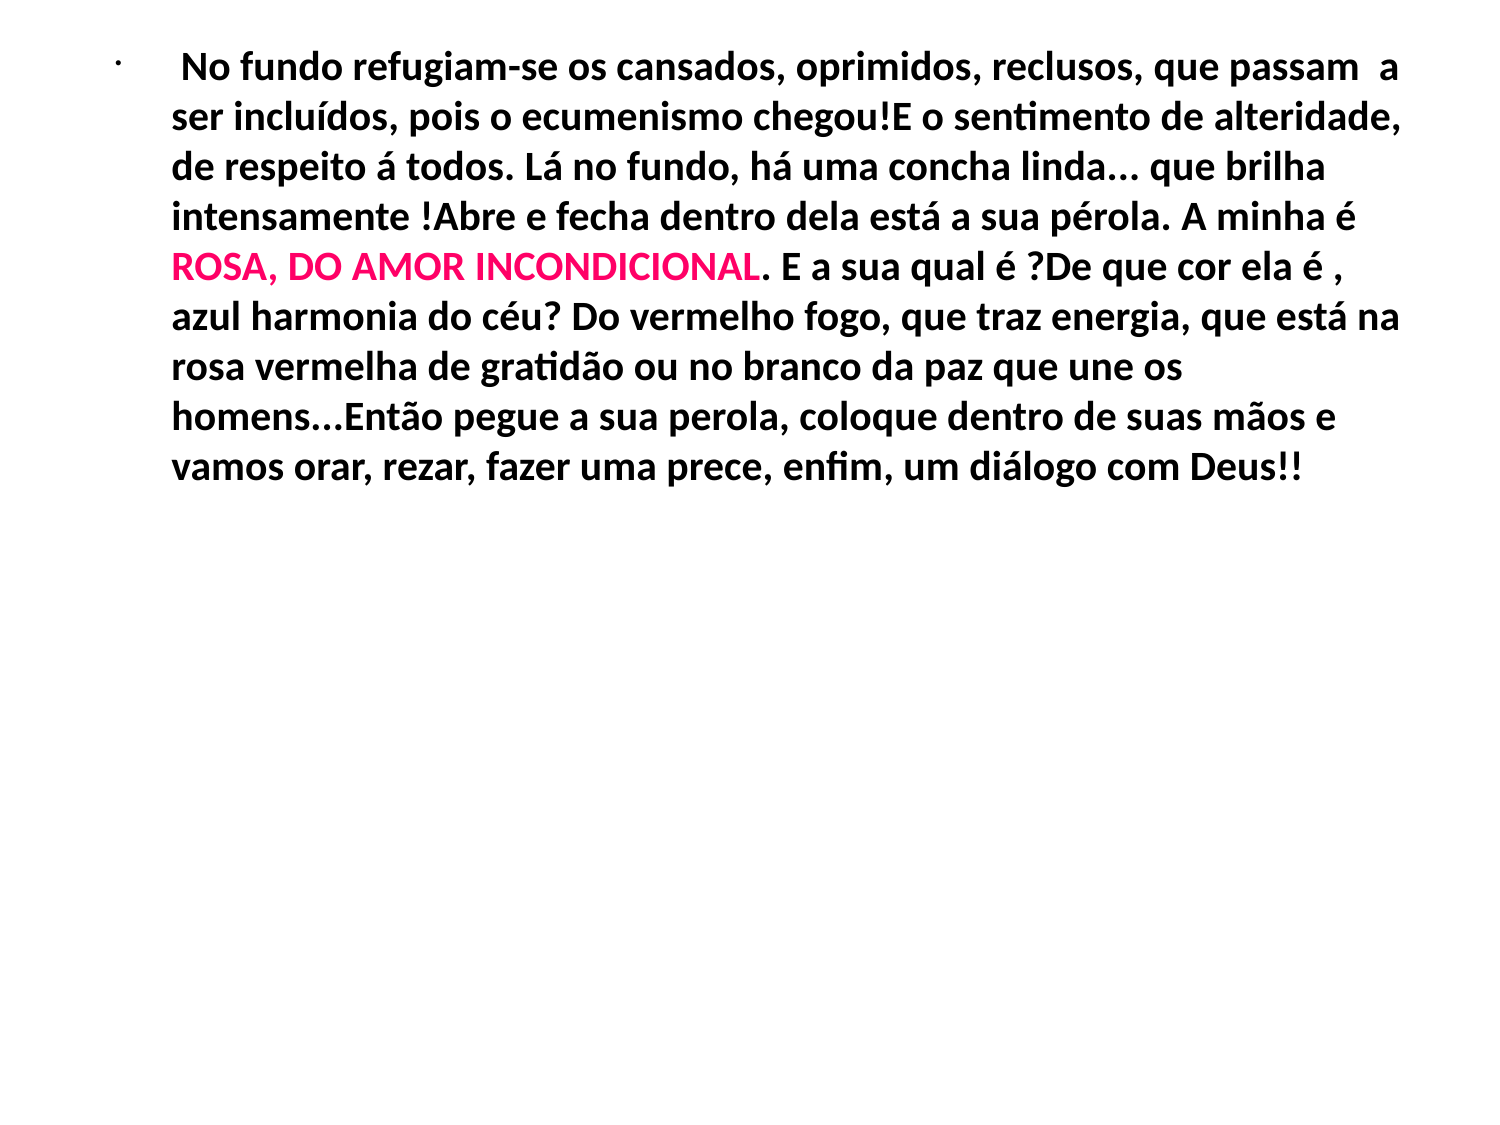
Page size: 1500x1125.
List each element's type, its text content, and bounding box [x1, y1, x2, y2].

list No fundo refugiam-se os cansados, oprimidos, reclusos, que passam a ser incluídos, pois o ecumenismo chegou!E o sentimento de alteridade, de respeito á todos. Lá no fundo, há uma concha linda... que brilha intensamente !Abre e fecha dentro dela está a sua pérola. A minha é ROSA, DO AMOR INCONDICIONAL. E a sua qual é ?De que cor ela é , azul harmonia do céu? Do vermelho fogo, que traz energia, que está na rosa vermelha de gratidão ou no branco da paz que une os homens...Então pegue a sua perola, coloque dentro de suas mãos e vamos orar, rezar, fazer uma prece, enfim, um diálogo com Deus!! [100, 30, 1425, 1059]
